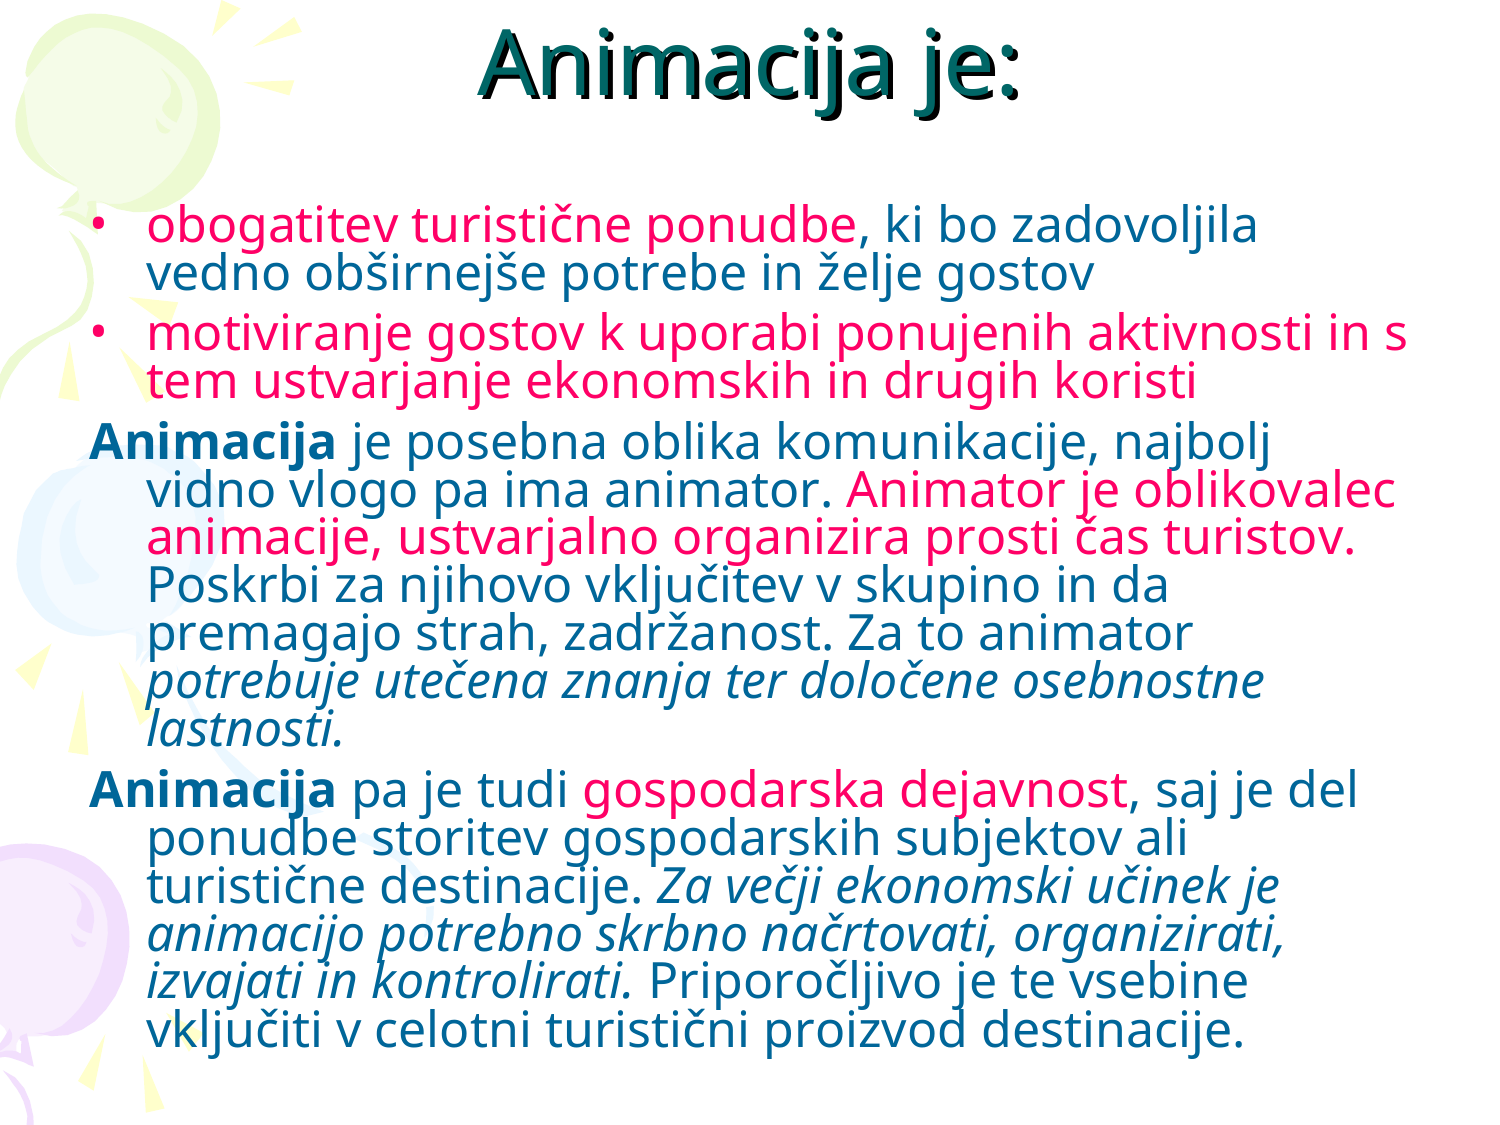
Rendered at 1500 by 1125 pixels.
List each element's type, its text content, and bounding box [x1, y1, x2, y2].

title Animacija je: [72, 16, 1426, 233]
list obogatitev turistične ponudbe, ki bo zadovoljila vedno obširnejše potrebe in želje gostov motiviranje gostov k uporabi ponujenih aktivnosti in s tem ustvarjanje ekonomskih in drugih koristi Animacija je posebna oblika komunikacije, najbolj vidno vlogo pa ima animator. Animator je oblikovalec animacije, ustvarjalno organizira prosti čas turistov. Poskrbi za njihovo vključitev v skupino in da premagajo strah, zadržanost. Za to animator potrebuje utečena znanja ter določene osebnostne lastnosti. Animacija pa je tudi gospodarska dejavnost, saj je del ponudbe storitev gospodarskih subjektov ali turistične destinacije. Za večji ekonomski učinek je animacijo potrebno skrbno načrtovati, organizirati, izvajati in kontrolirati. Priporočljivo je te vsebine vključiti v celotni turistični proizvod destinacije. [75, 196, 1426, 994]
